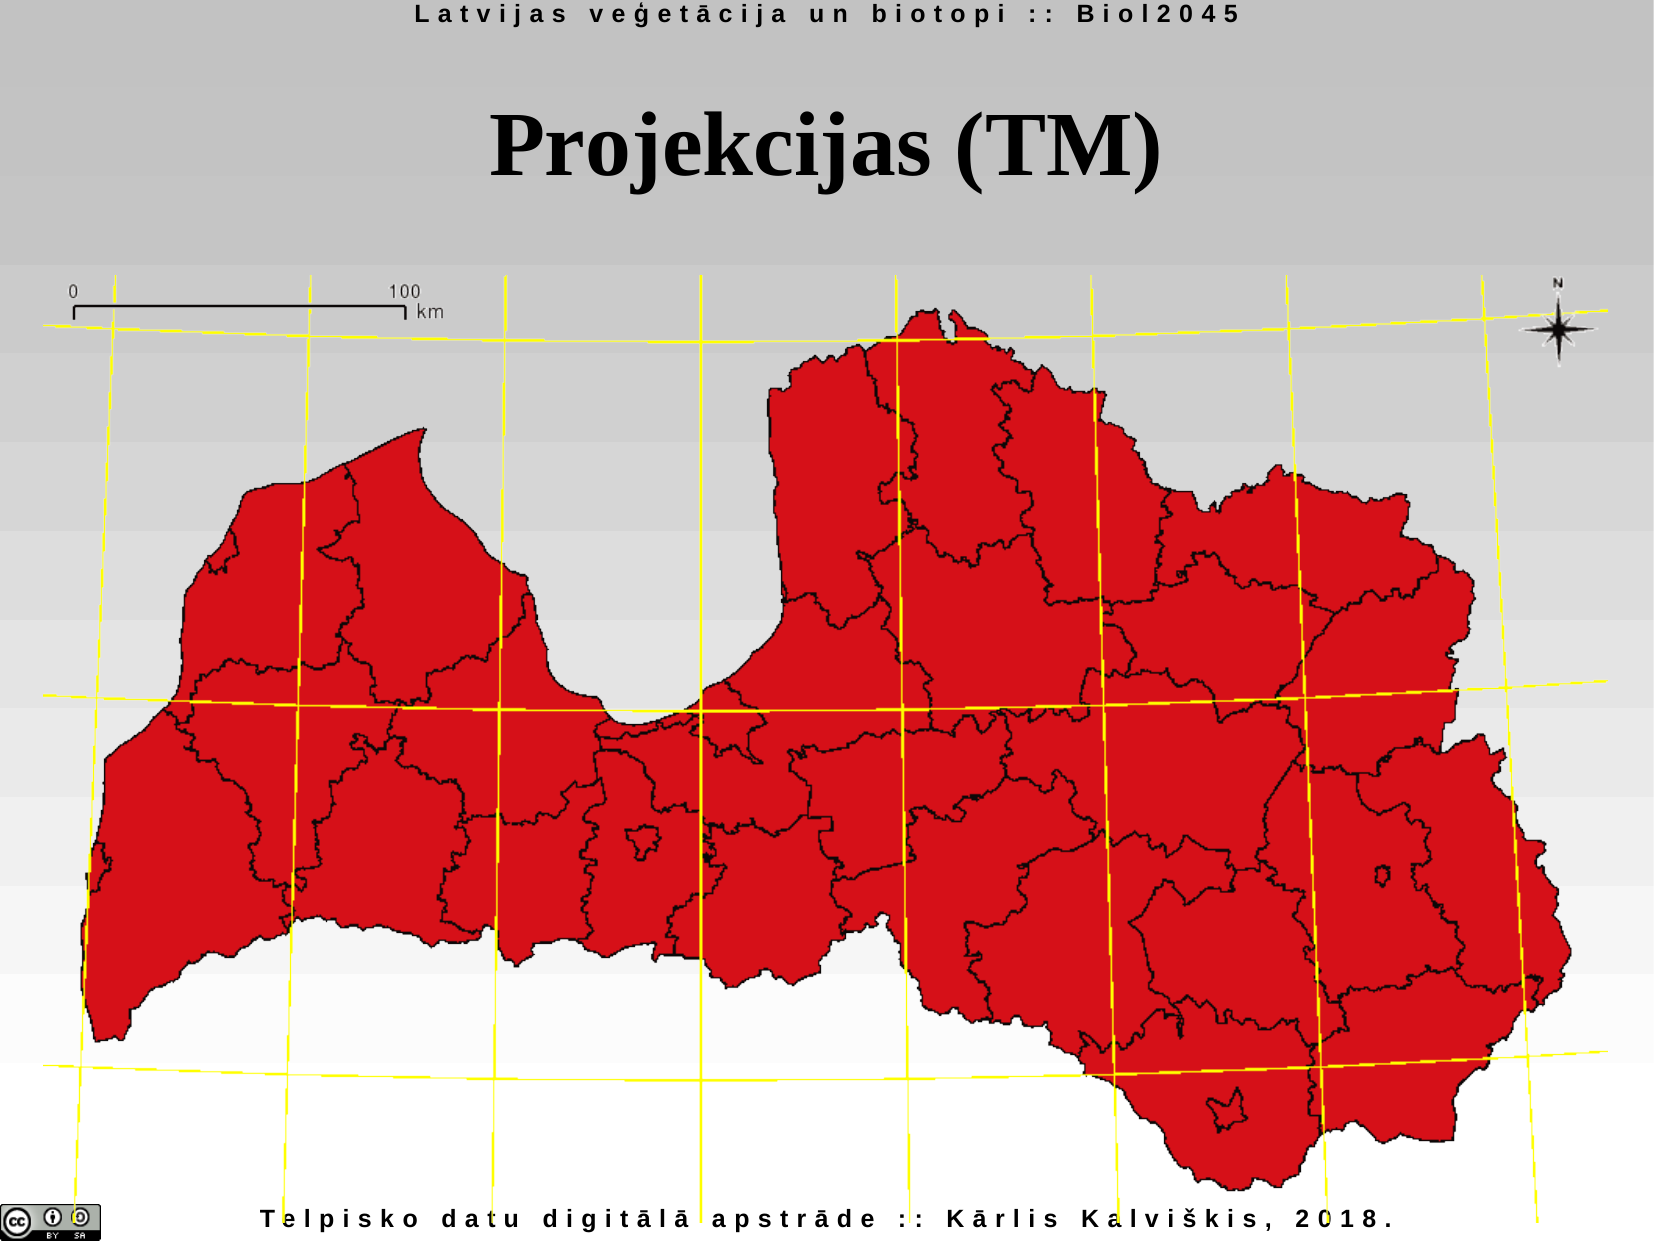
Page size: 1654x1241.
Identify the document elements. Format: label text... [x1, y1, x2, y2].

title Projekcijas (TM) [0, 1, 1654, 287]
picture [0, 275, 1654, 1241]
